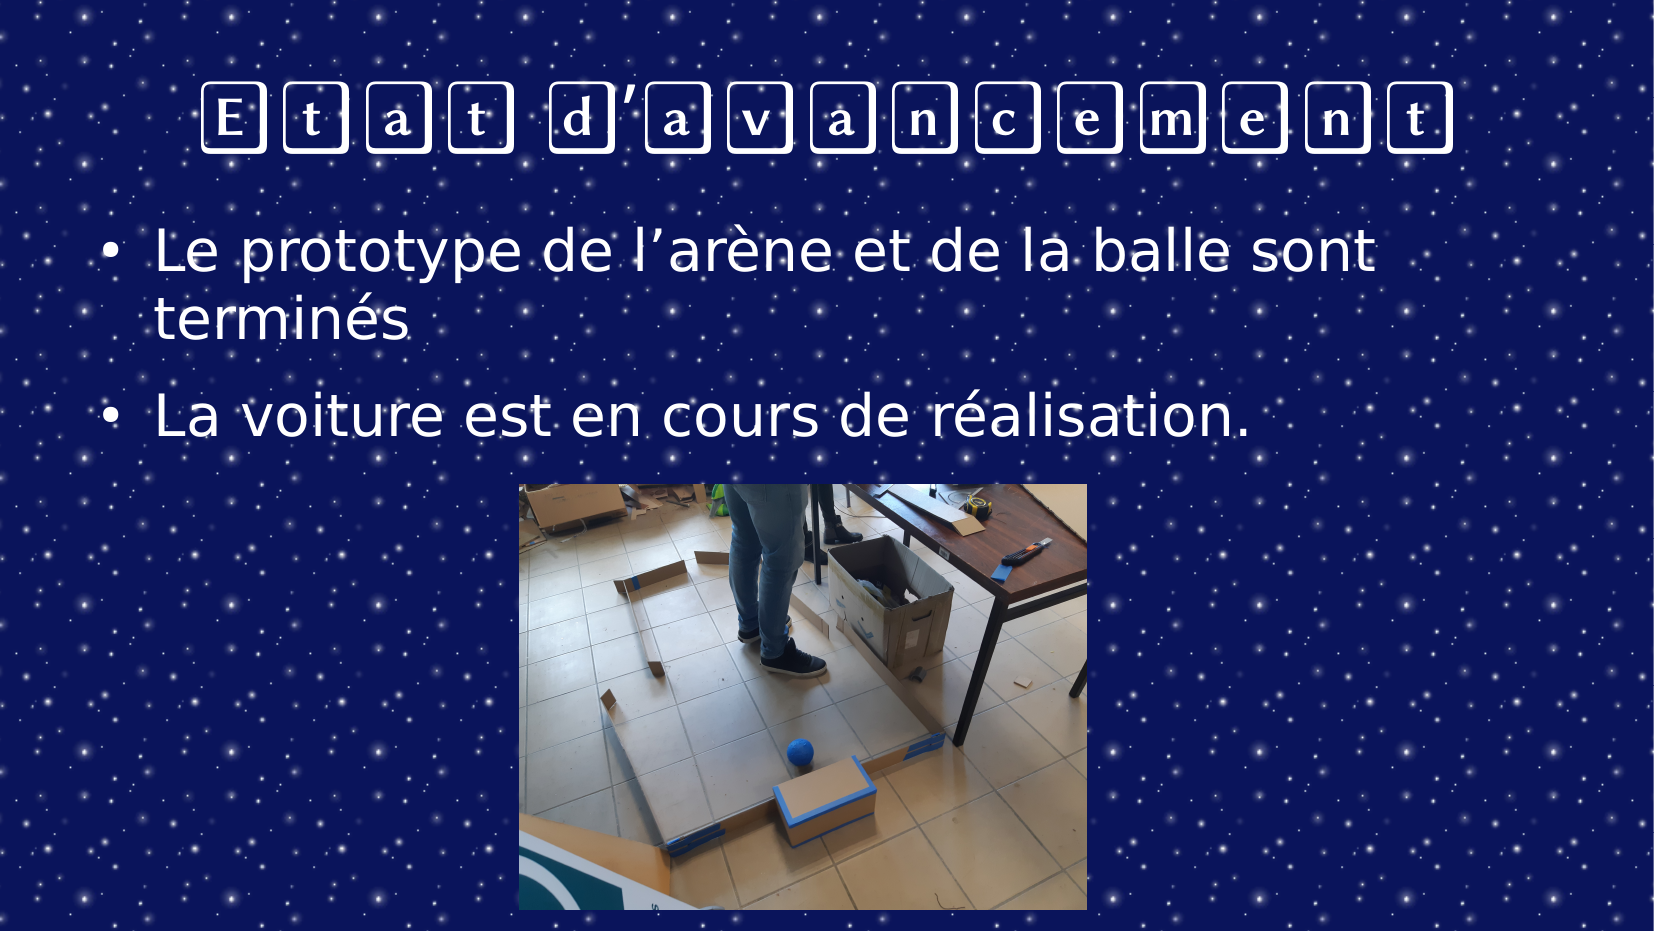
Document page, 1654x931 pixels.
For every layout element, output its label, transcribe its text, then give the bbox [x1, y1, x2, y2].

picture [0, 0, 1654, 931]
list Le prototype de l’arène et de la balle sont terminés La voiture est en cours de réalisation. [82, 217, 1571, 758]
title Etat d’avancement [82, 37, 1571, 193]
